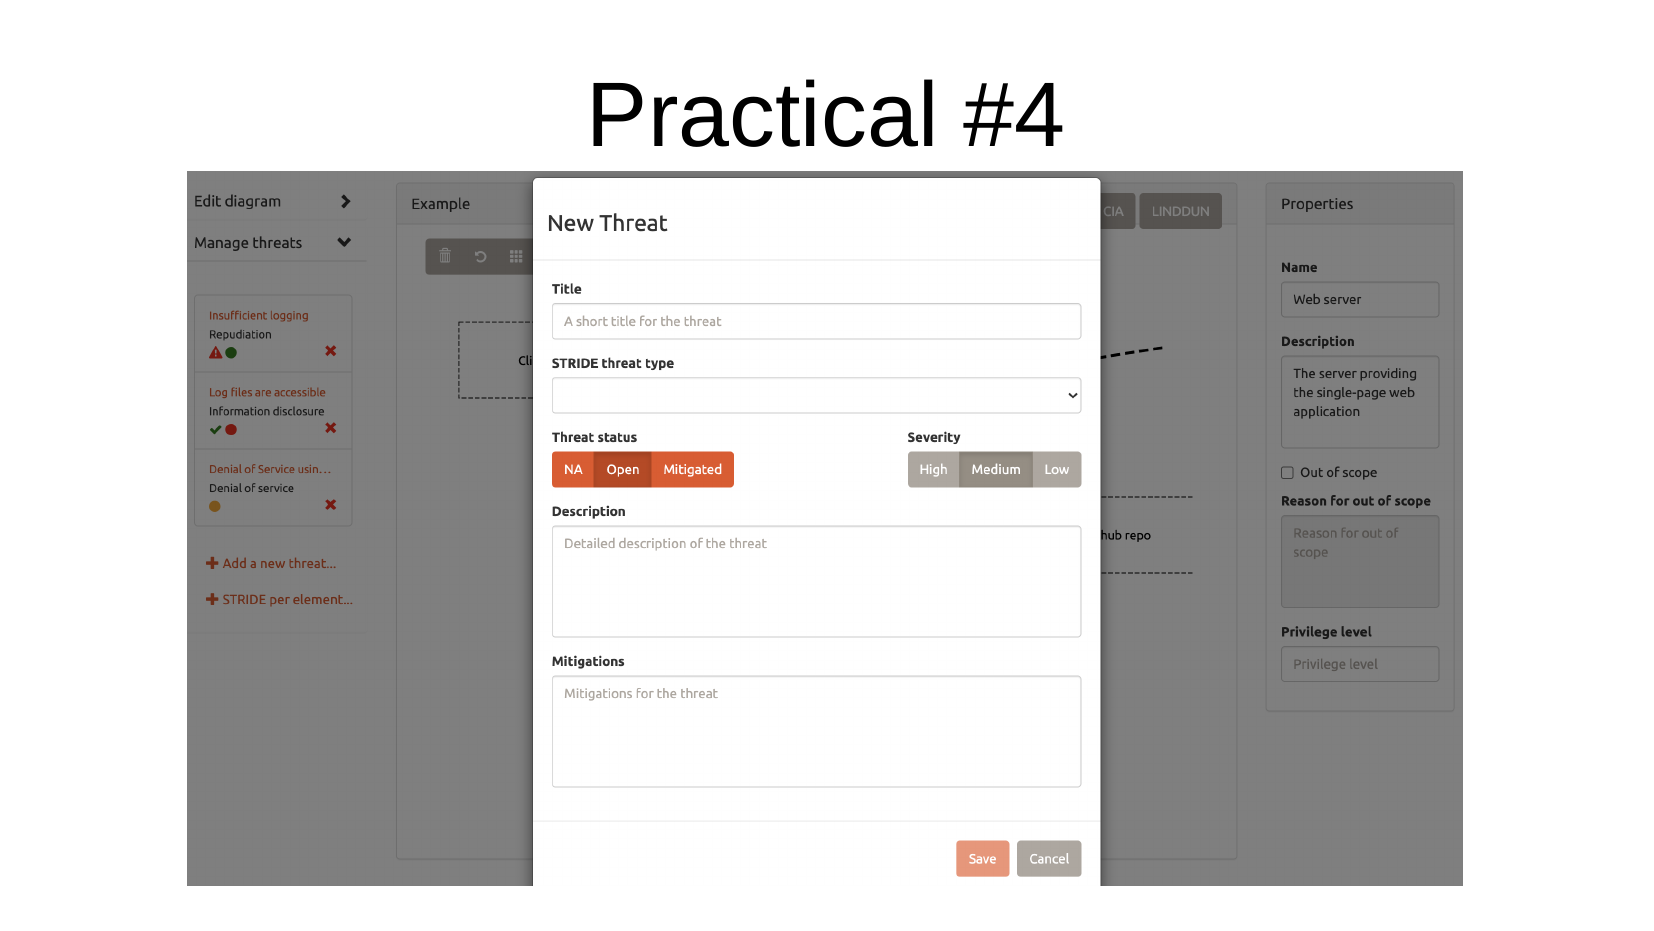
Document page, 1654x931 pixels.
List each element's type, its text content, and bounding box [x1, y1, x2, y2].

picture [187, 171, 1463, 886]
title Practical #4 [82, 37, 1571, 193]
